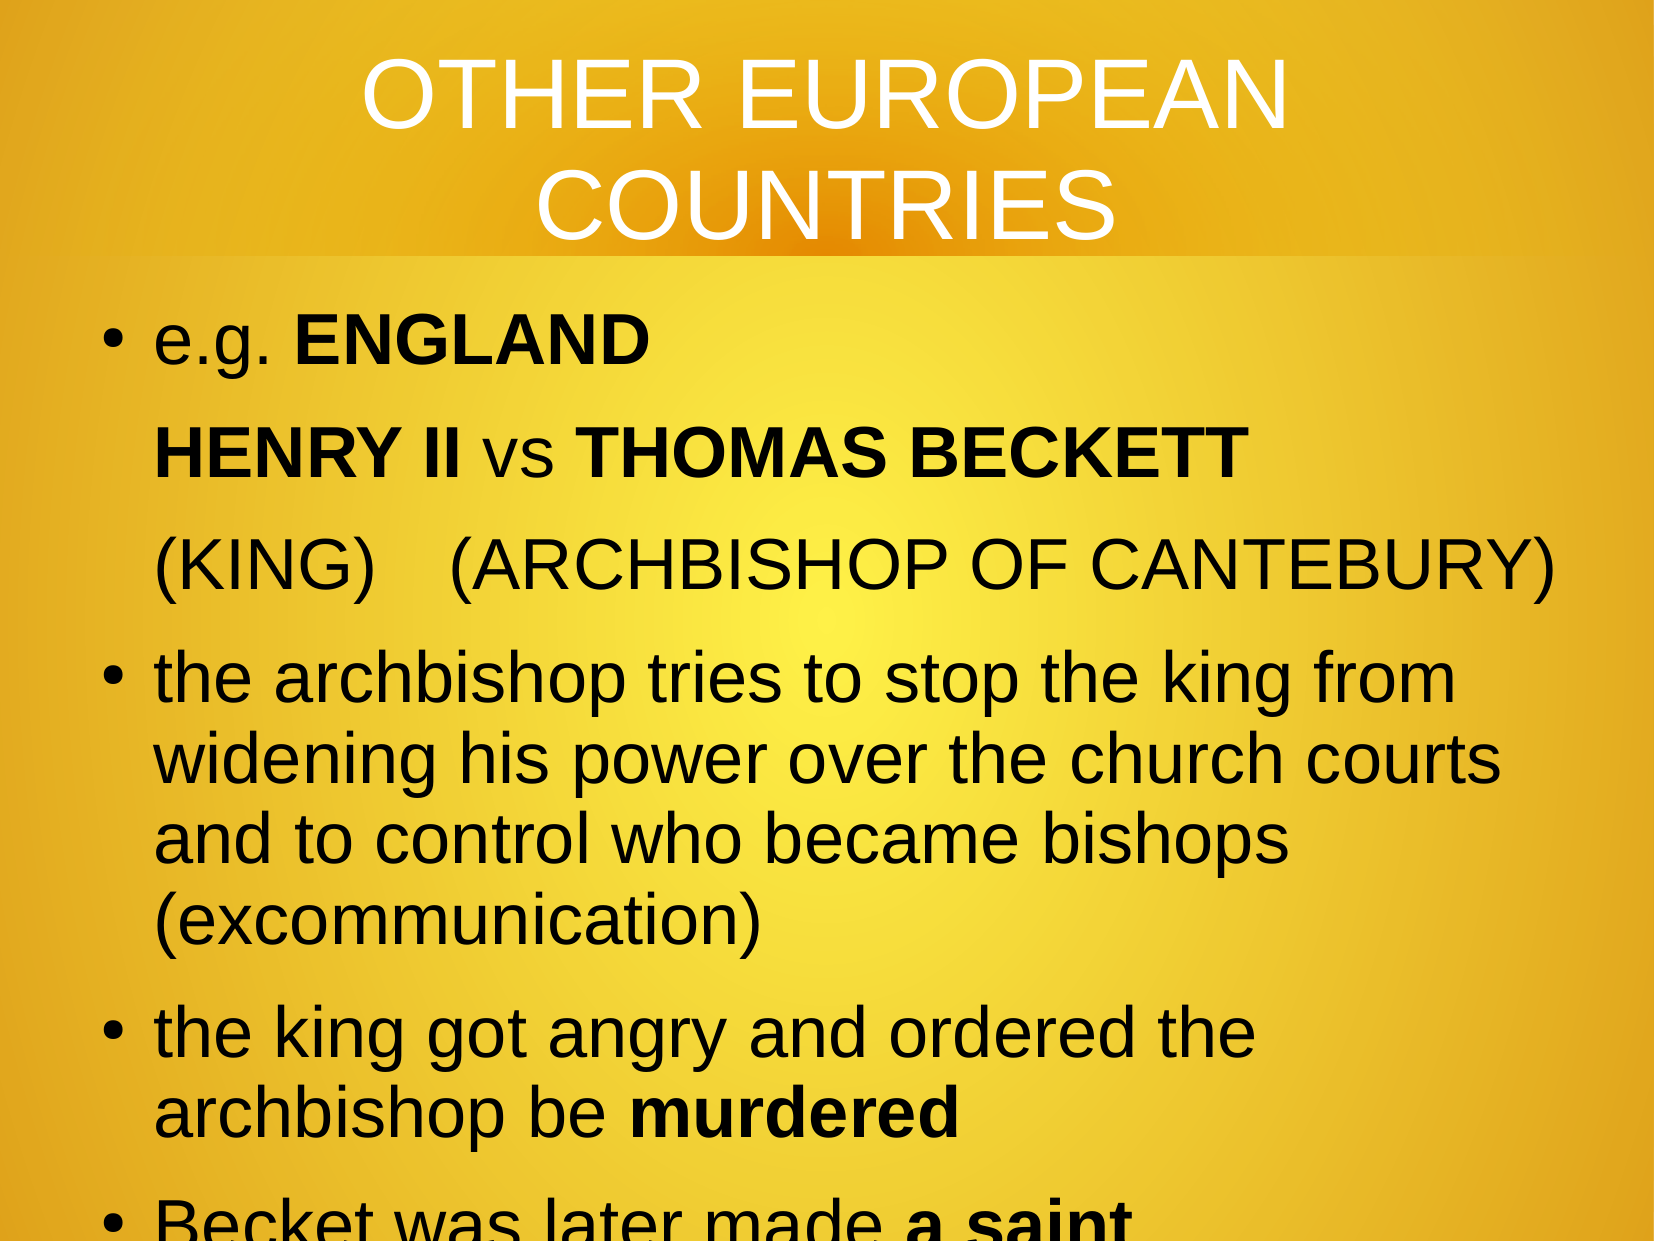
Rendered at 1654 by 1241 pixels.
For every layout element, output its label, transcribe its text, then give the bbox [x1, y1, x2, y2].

title OTHER EUROPEAN COUNTRIES [82, 38, 1571, 261]
list e.g. ENGLAND HENRY II vs THOMAS BECKETT (KING) (ARCHBISHOP OF CANTEBURY) the archbishop tries to stop the king from widening his power over the church courts and to control who became bishops (excommunication) the king got angry and ordered the archbishop be murdered Becket was later made a saint [82, 299, 1571, 1019]
